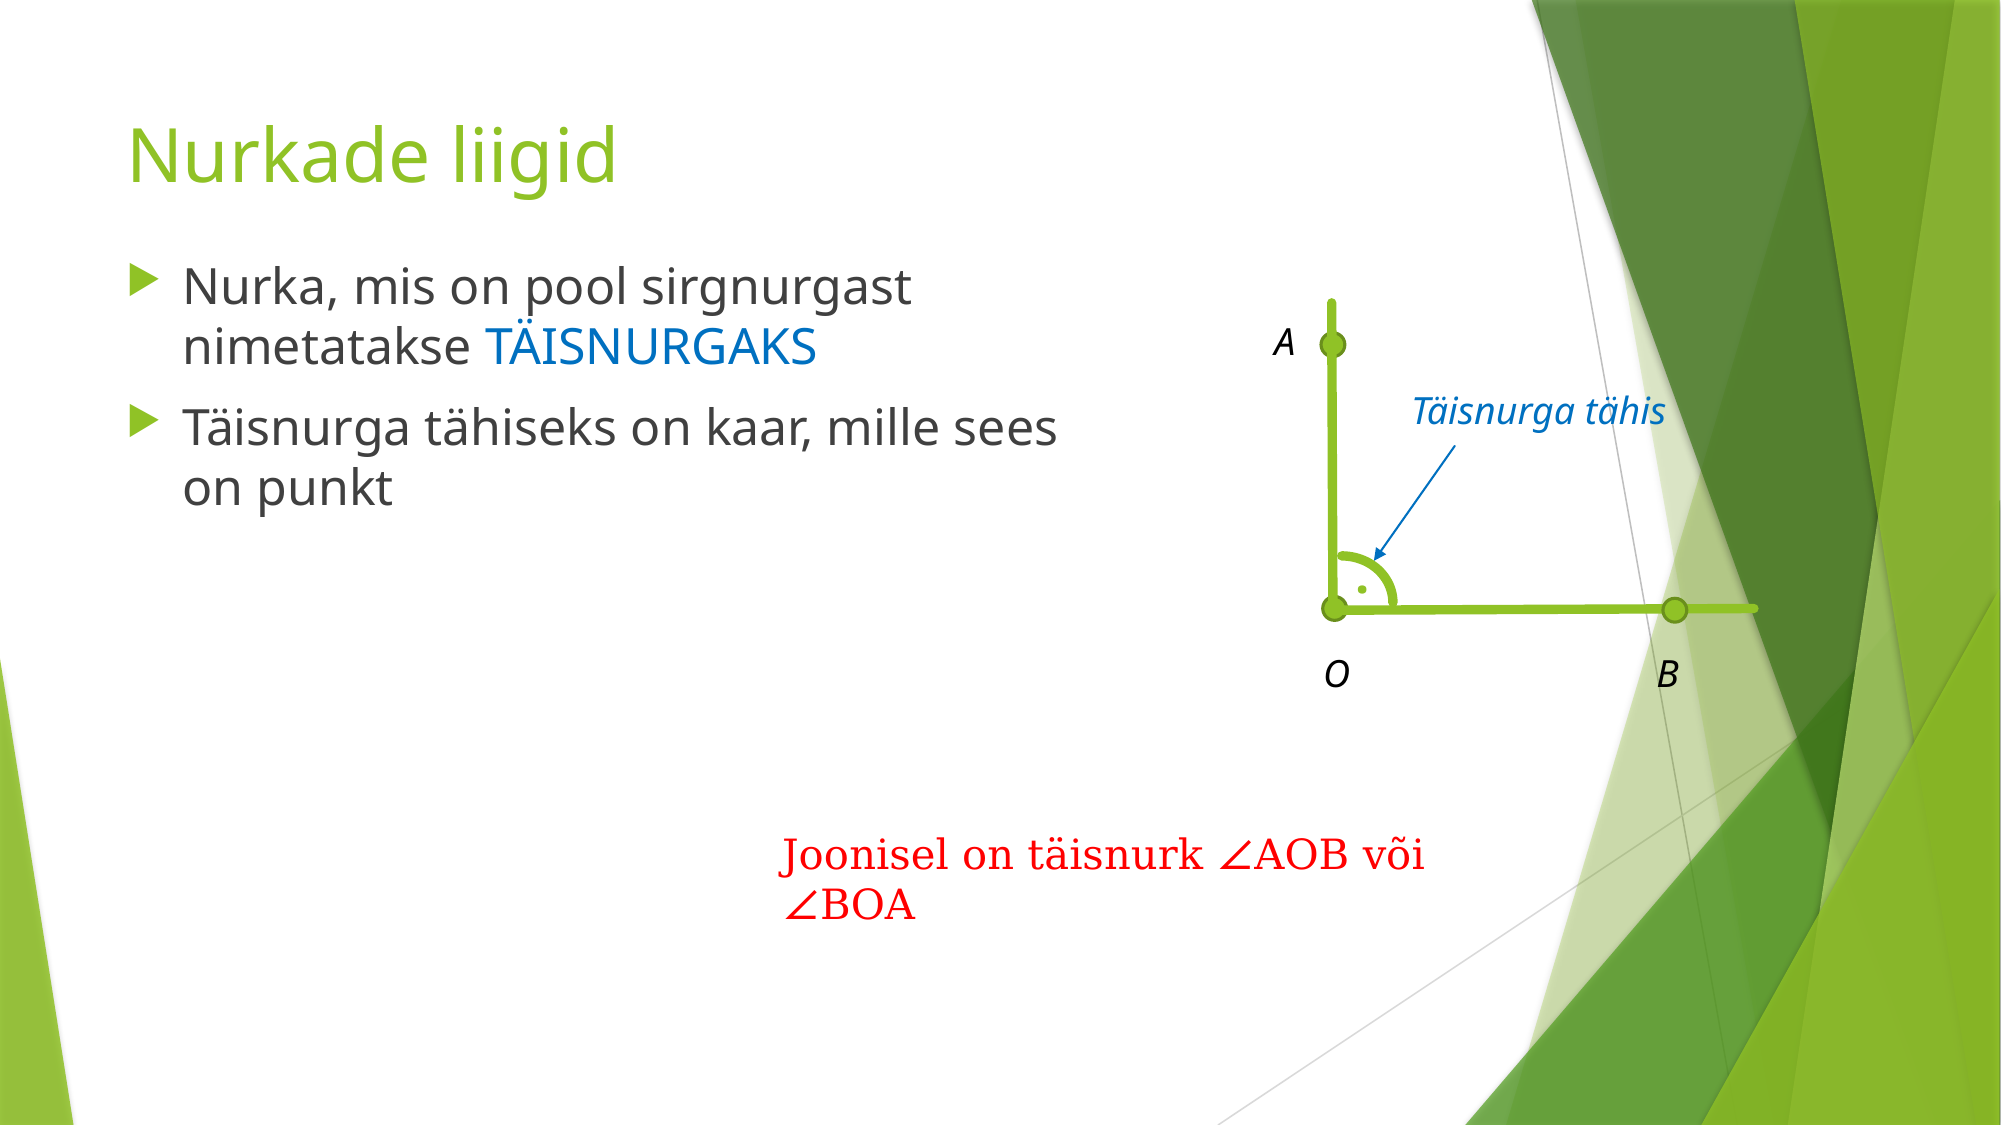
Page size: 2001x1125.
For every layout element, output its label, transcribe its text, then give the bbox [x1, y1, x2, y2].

text_box [1662, 598, 1687, 623]
text_box A [1259, 310, 1313, 371]
text_box Joonisel on täisnurk ∠AOB või ∠BOA [767, 820, 1490, 1071]
text_box Täisnurga tähis [1396, 379, 1726, 440]
list Nurka, mis on pool sirgnurgast nimetatakse TÄISNURGAKS Täisnurga tähiseks on kaar, mille sees on punkt [111, 247, 1129, 1032]
text_box B [1641, 642, 1695, 703]
text_box [1321, 334, 1327, 355]
text_box . [1340, 536, 1385, 612]
text_box [1337, 333, 1345, 356]
text_box [1322, 598, 1345, 621]
title Nurkade liigid [111, 99, 1522, 317]
text_box O [1308, 642, 1362, 703]
